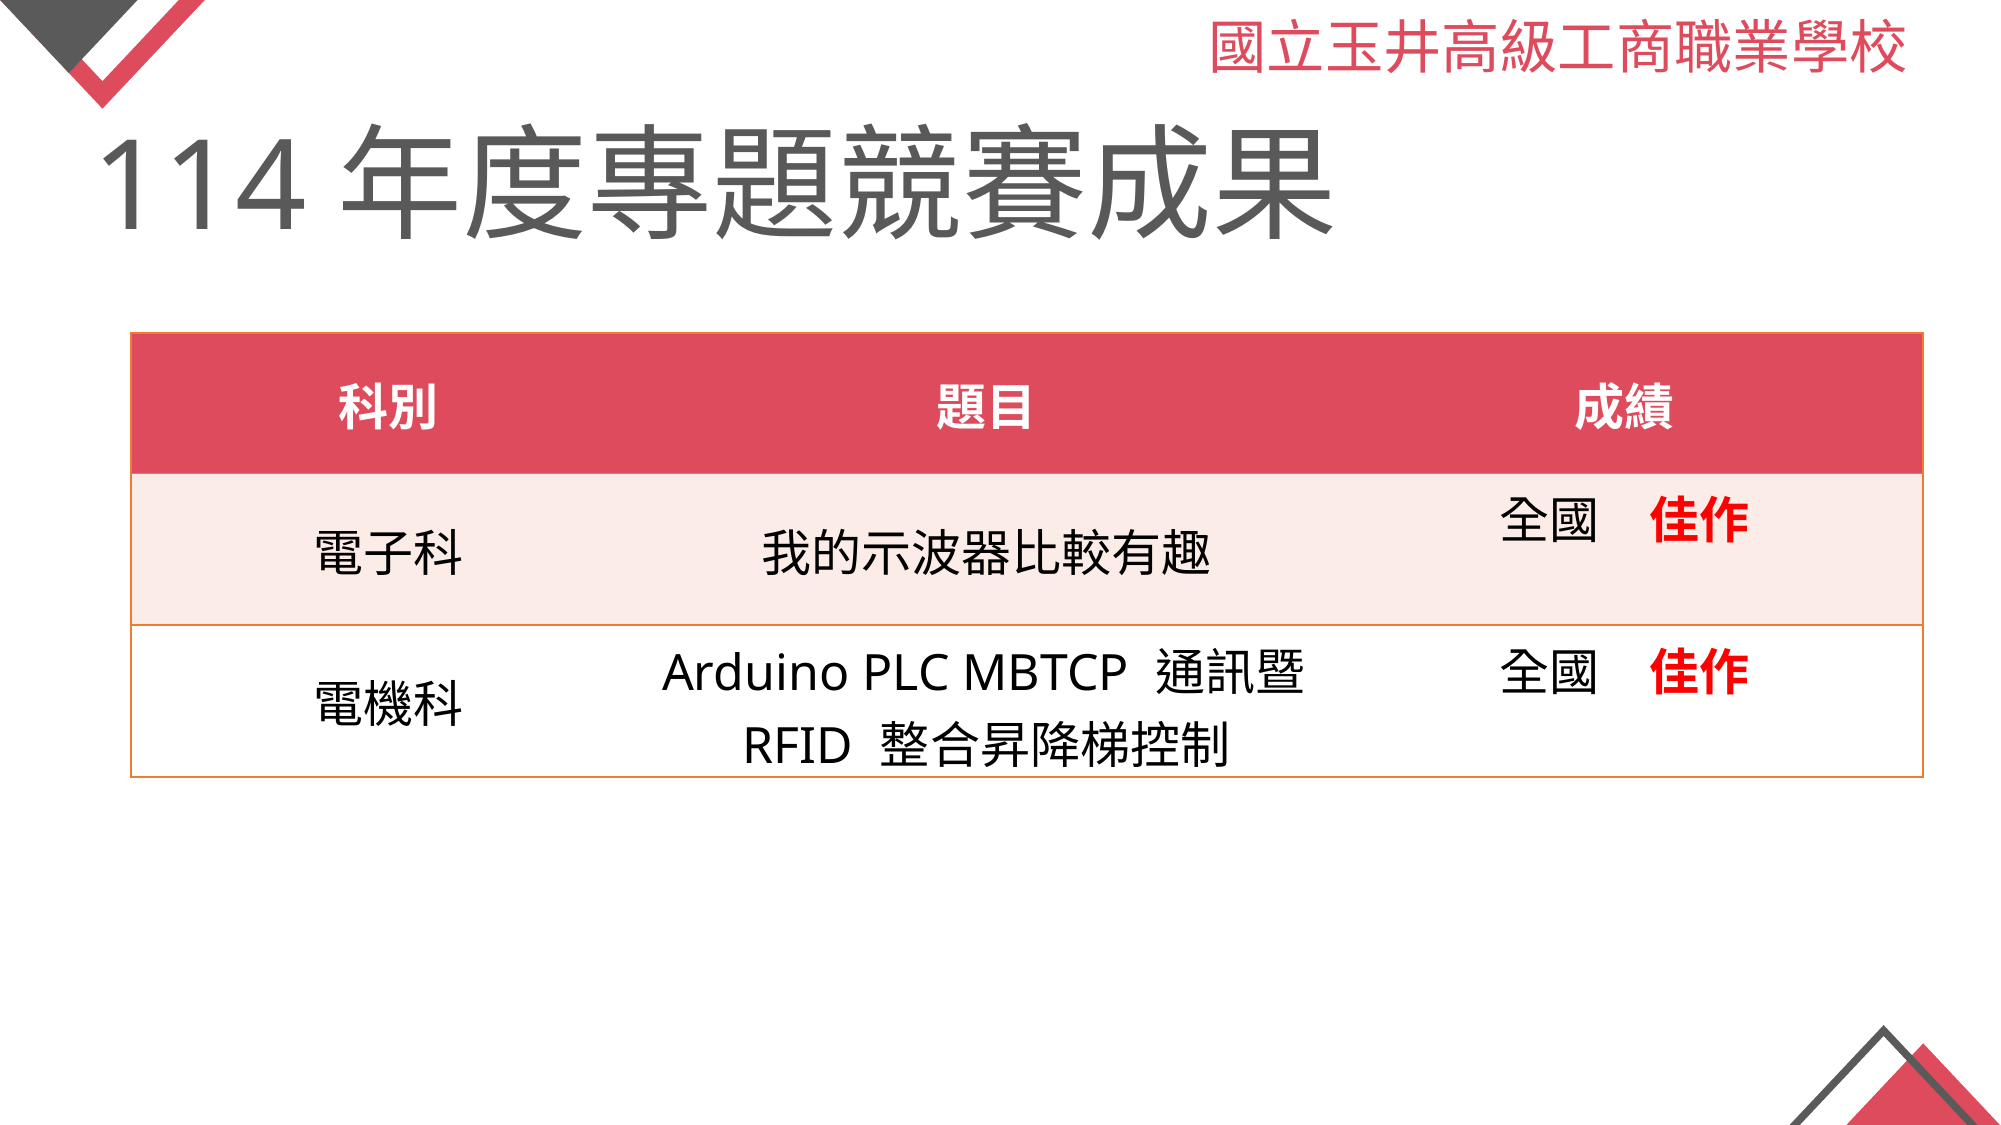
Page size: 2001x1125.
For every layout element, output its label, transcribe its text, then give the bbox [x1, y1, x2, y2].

table_header 題目 [647, 334, 1326, 473]
table_header 科別 [132, 334, 647, 473]
text_box [1789, 1025, 2000, 1125]
table_cell Arduino PLC MBTCP 通訊暨RFID 整合昇降梯控制 [647, 626, 1326, 776]
table_cell 電子科 [132, 474, 647, 624]
table_cell 電機科 [132, 626, 647, 776]
text_box [0, 0, 205, 109]
table_cell 全國 佳作 [1326, 626, 1922, 776]
text_box 國立玉井高級工商職業學校 [1122, 3, 1994, 89]
table_header 成績 [1326, 334, 1922, 473]
table_cell 全國 佳作 [1326, 474, 1922, 624]
text_box 114年度專題競賽成果 [16, 110, 1414, 265]
table_cell 我的示波器比較有趣 [647, 474, 1326, 624]
